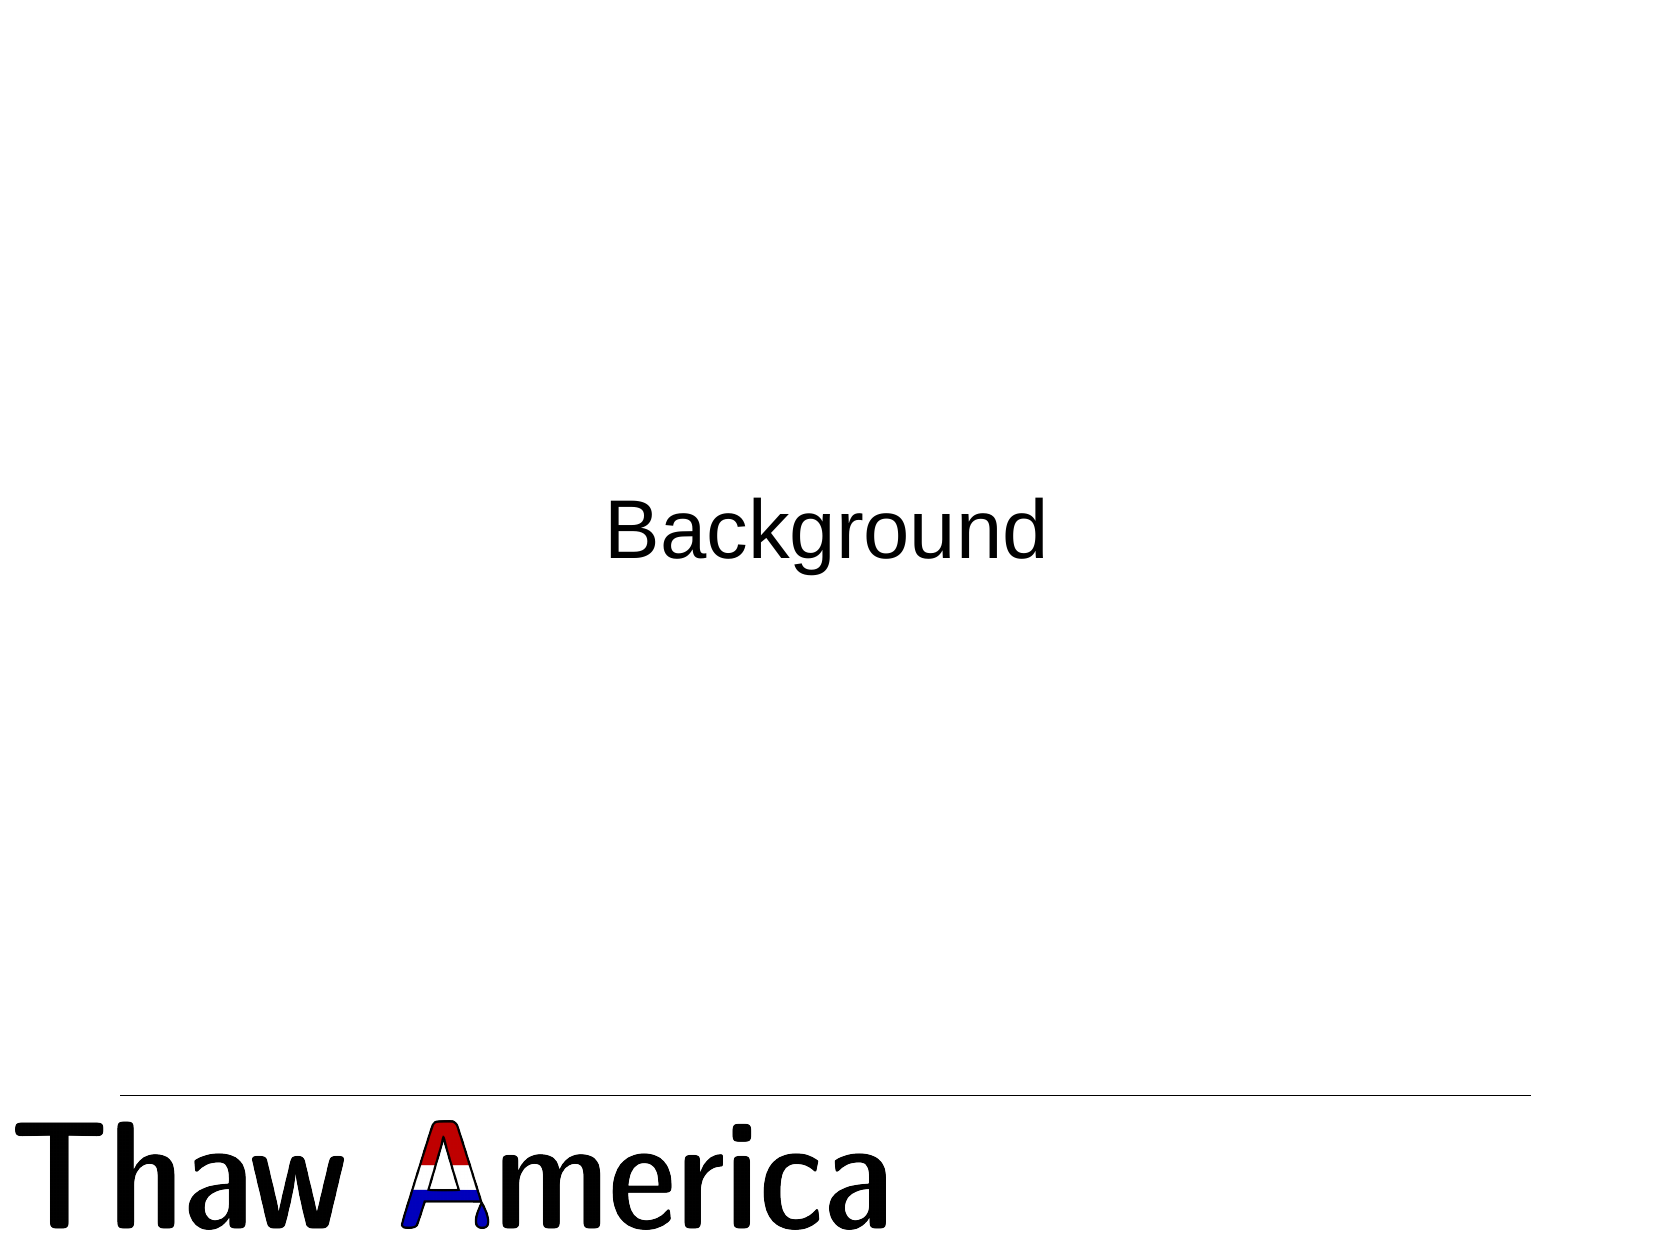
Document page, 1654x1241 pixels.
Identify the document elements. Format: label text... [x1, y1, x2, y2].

subtitle Background [82, 49, 1571, 1010]
picture [15, 1120, 886, 1231]
